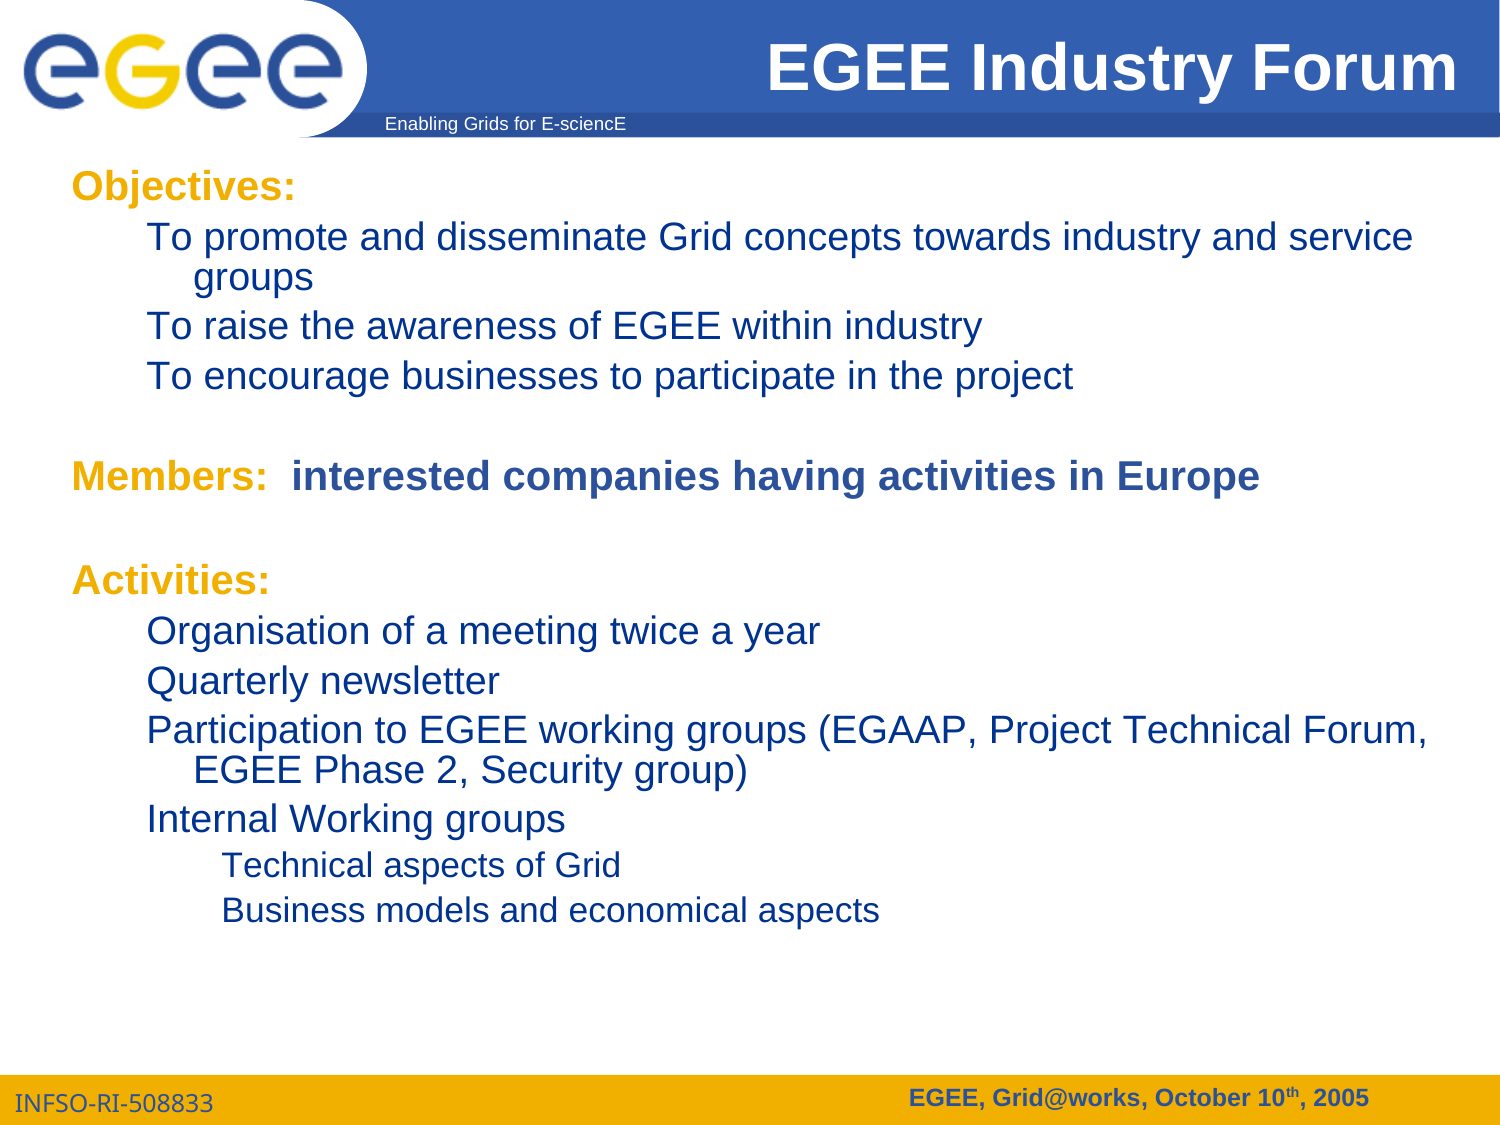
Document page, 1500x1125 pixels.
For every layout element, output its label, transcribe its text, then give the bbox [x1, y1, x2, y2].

picture [18, 30, 349, 112]
list Objectives: To promote and disseminate Grid concepts towards industry and service groups To raise the awareness of EGEE within industry To encourage businesses to participate in the project Members: interested companies having activities in Europe Activities: Organisation of a meeting twice a year Quarterly newsletter Participation to EGEE working groups (EGAAP, Project Technical Forum, EGEE Phase 2, Security group) Internal Working groups Technical aspects of Grid Business models and economical aspects [56, 159, 1466, 1051]
title EGEE Industry Forum [369, 10, 1475, 124]
